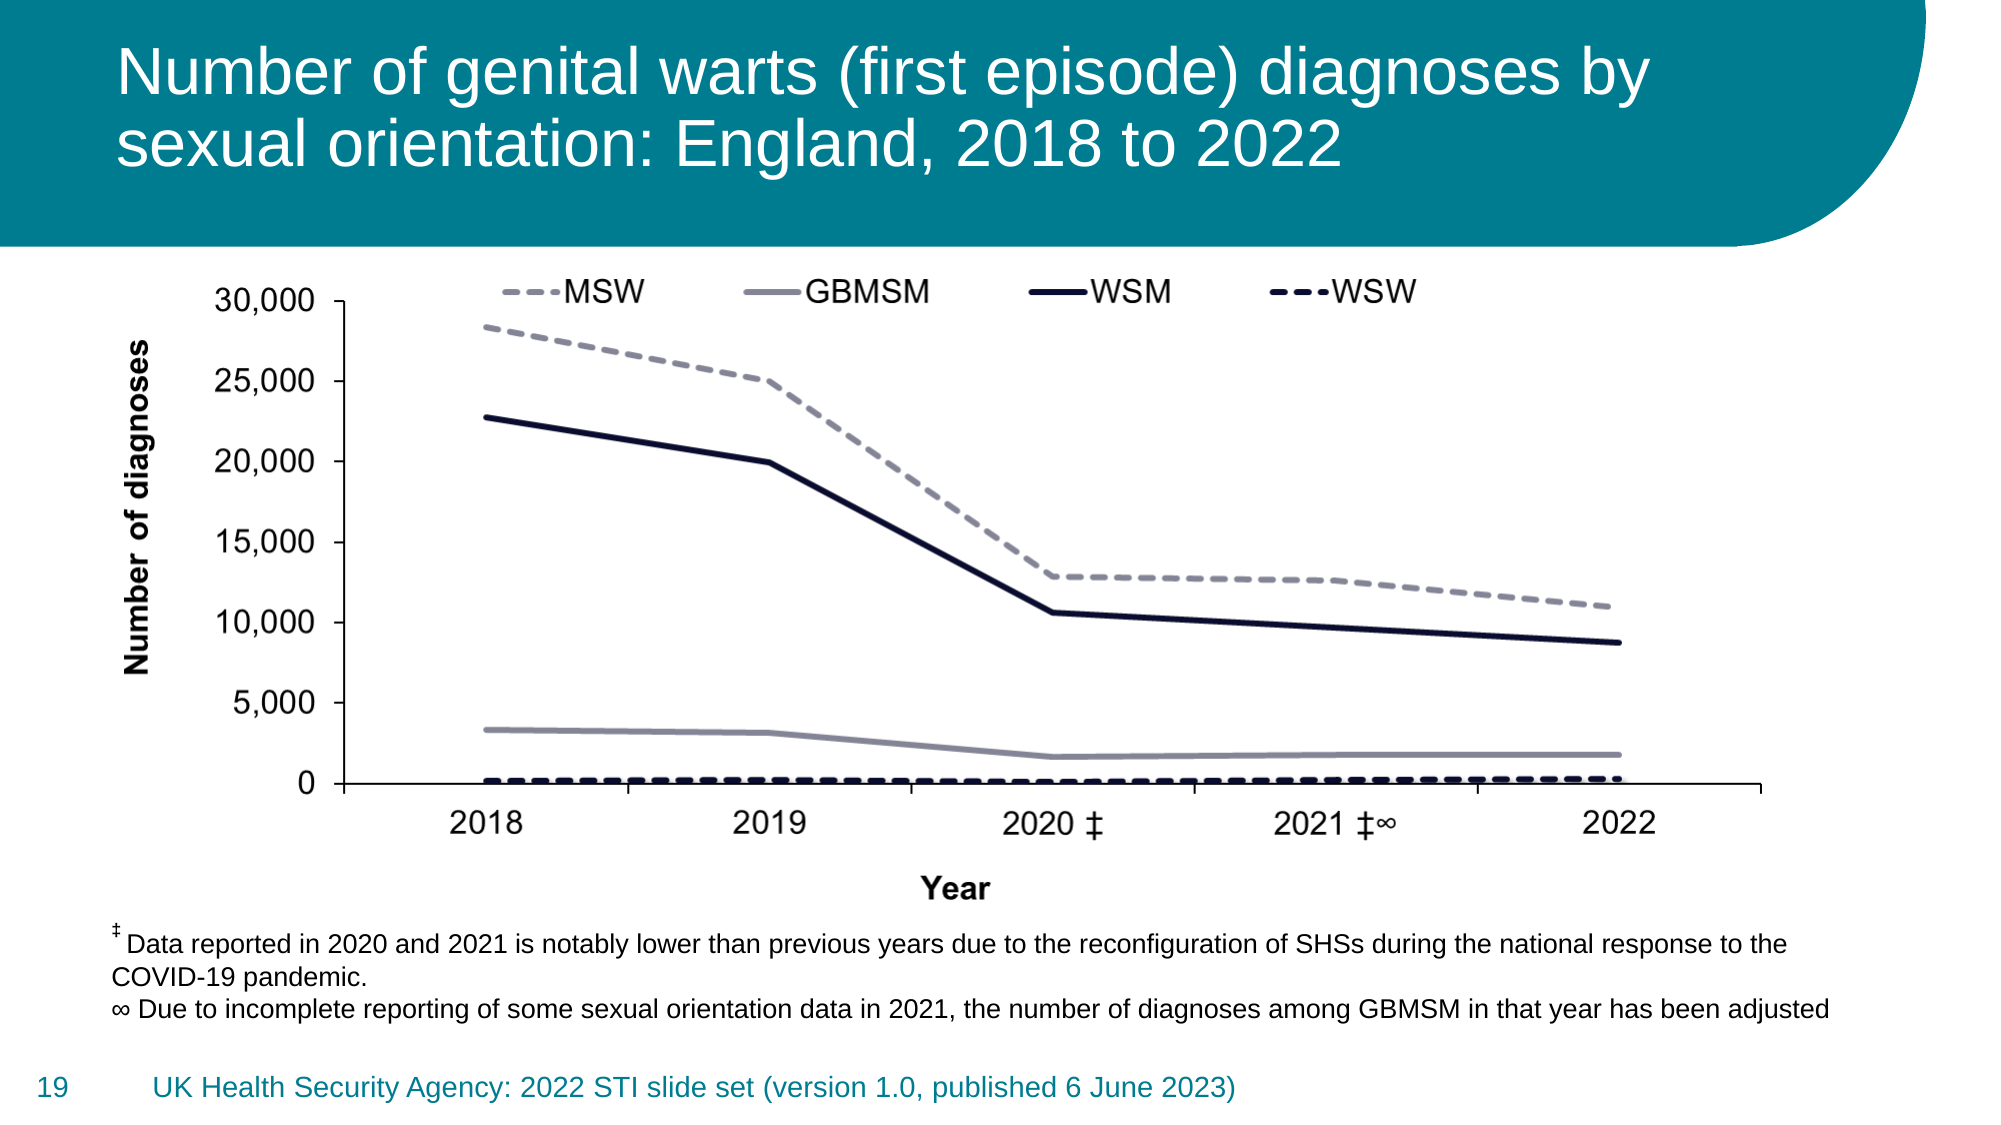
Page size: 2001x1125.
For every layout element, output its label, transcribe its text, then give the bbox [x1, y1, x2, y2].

title Number of genital warts (first episode) diagnoses by sexual orientation: England, 2018 to 2022 [101, 29, 1816, 189]
text_box UK Health Security Agency: 2022 STI slide set (version 1.0, published 6 June 2023) [137, 1056, 1780, 1116]
picture [112, 250, 1797, 910]
text_box [21, 1056, 120, 1117]
text_box ‡ Data reported in 2020 and 2021 is notably lower than previous years due to the reconfiguration of SHSs during the national response to the COVID-19 pandemic. ∞ Due to incomplete reporting of some sexual orientation data in 2021, the number of diagnoses among GBMSM in that year has been adjusted [96, 911, 1886, 1026]
